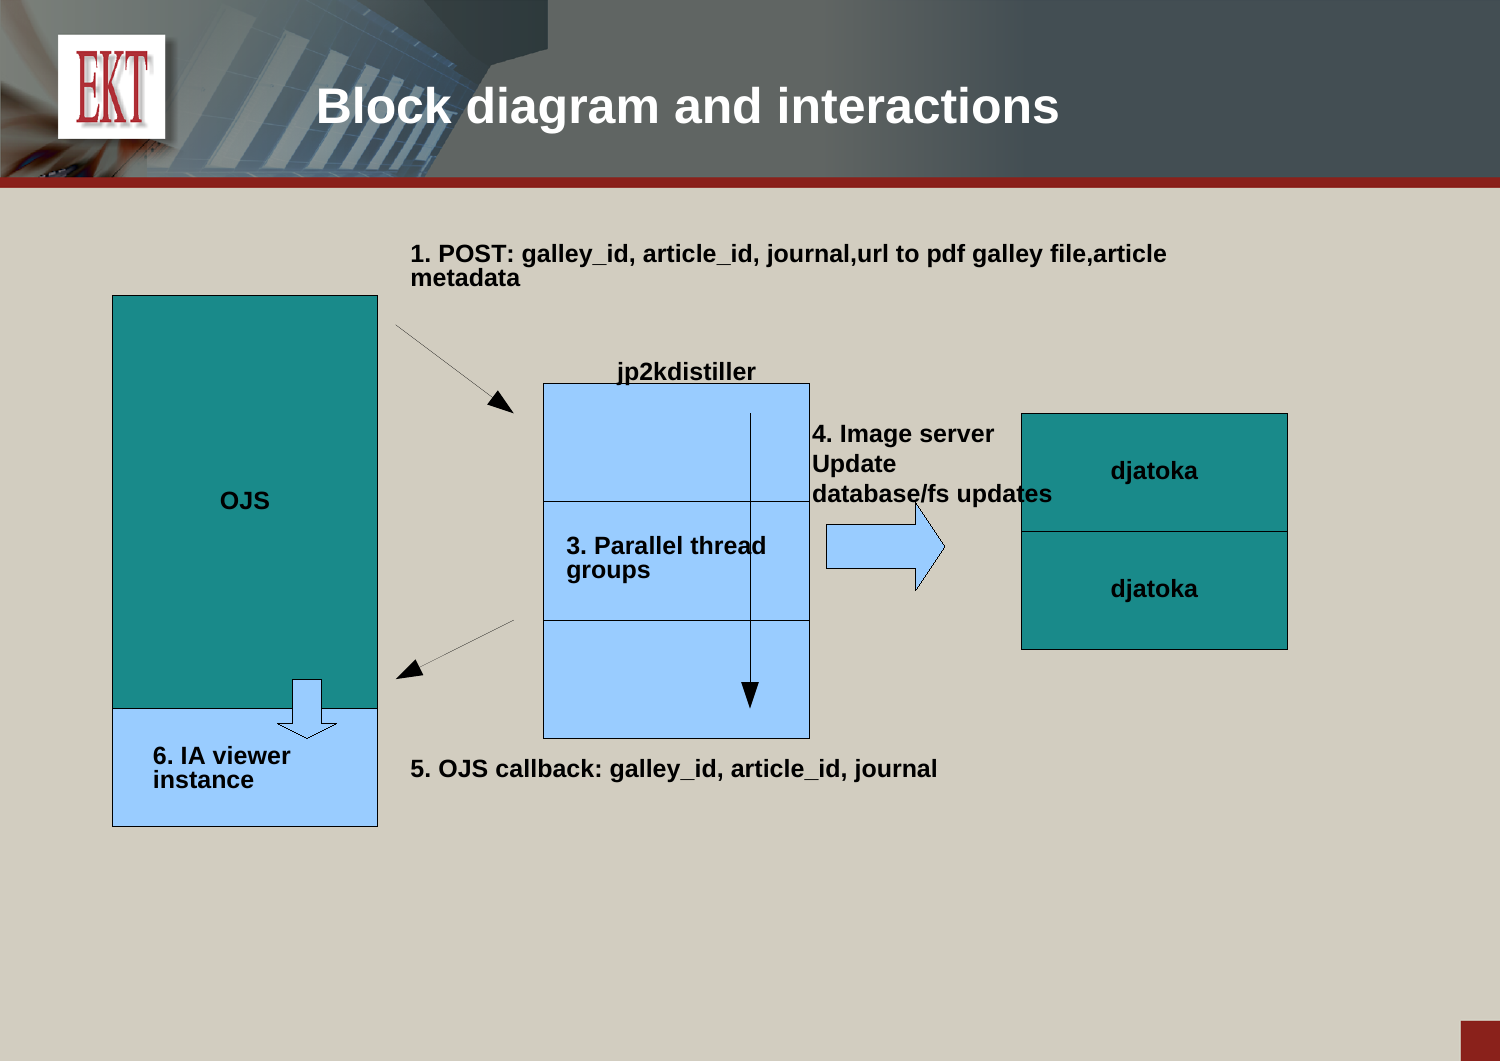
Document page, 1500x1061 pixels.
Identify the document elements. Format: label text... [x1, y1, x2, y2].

text_box 4. Image server Update database/fs updates [797, 415, 1068, 515]
text_box djatoka [1021, 413, 1288, 531]
picture [0, 0, 1500, 1061]
text_box jp2kdistiller [602, 354, 772, 394]
text_box 5. OJS callback: galley_id, article_id, journal [395, 751, 1208, 851]
text_box djatoka [1021, 531, 1288, 650]
title Block diagram and interactions [301, 42, 1426, 165]
text_box [826, 515, 945, 591]
text_box 1. POST: galley_id, article_id, journal,url to pdf galley file,article metadata [395, 236, 1208, 336]
text_box 6. IA viewer instance [138, 738, 396, 801]
text_box [112, 679, 378, 827]
text_box 3. Parallel thread groups [551, 528, 810, 591]
text_box OJS [112, 295, 378, 708]
text_box [543, 383, 810, 739]
